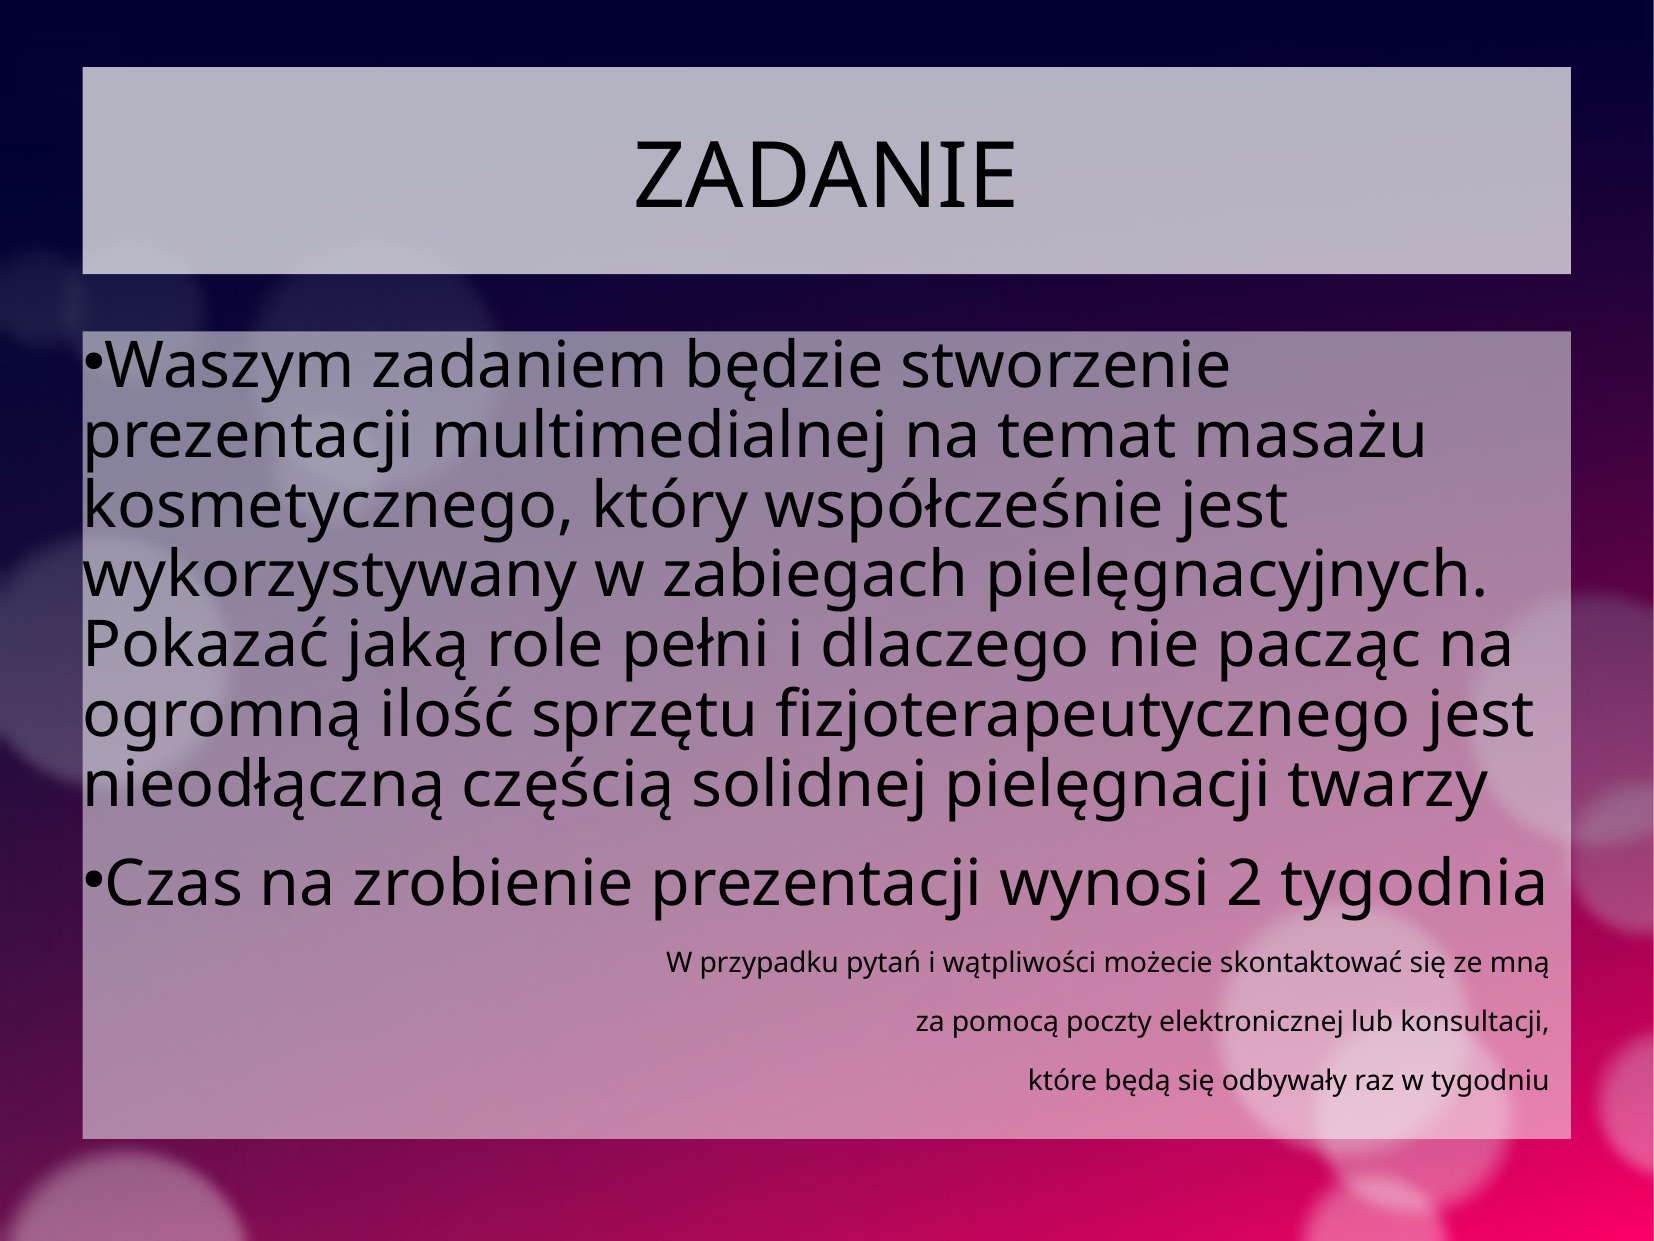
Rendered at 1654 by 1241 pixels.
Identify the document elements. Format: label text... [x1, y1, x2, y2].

title ZADANIE [82, 67, 1571, 275]
list Waszym zadaniem będzie stworzenie prezentacji multimedialnej na temat masażu kosmetycznego, który współcześnie jest wykorzystywany w zabiegach pielęgnacyjnych. Pokazać jaką role pełni i dlaczego nie pacząc na ogromną ilość sprzętu fizjoterapeutycznego jest nieodłączną częścią solidnej pielęgnacji twarzy Czas na zrobienie prezentacji wynosi 2 tygodnia W przypadku pytań i wątpliwości możecie skontaktować się ze mną za pomocą poczty elektronicznej lub konsultacji, które będą się odbywały raz w tygodniu [82, 331, 1571, 1139]
